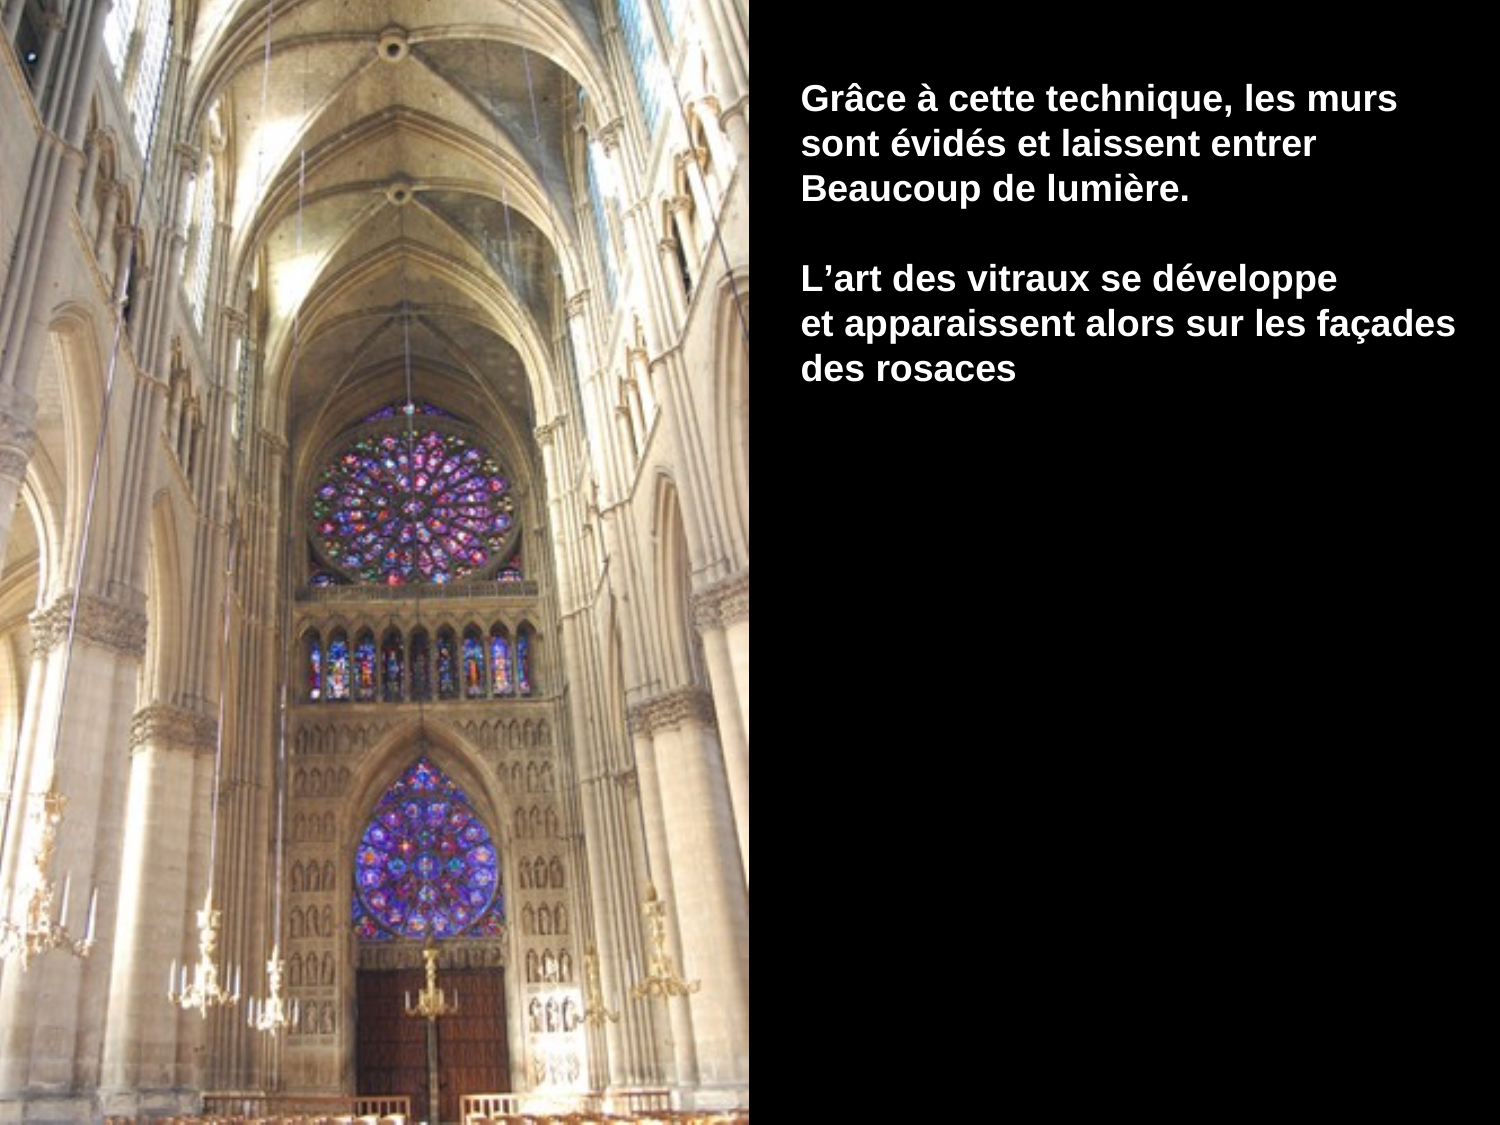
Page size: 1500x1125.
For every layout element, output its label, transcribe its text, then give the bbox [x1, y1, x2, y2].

picture [0, 0, 749, 1125]
text_box Grâce à cette technique, les murs sont évidés et laissent entrer Beaucoup de lumière. L’art des vitraux se développe et apparaissent alors sur les façades des rosaces [785, 66, 1472, 442]
